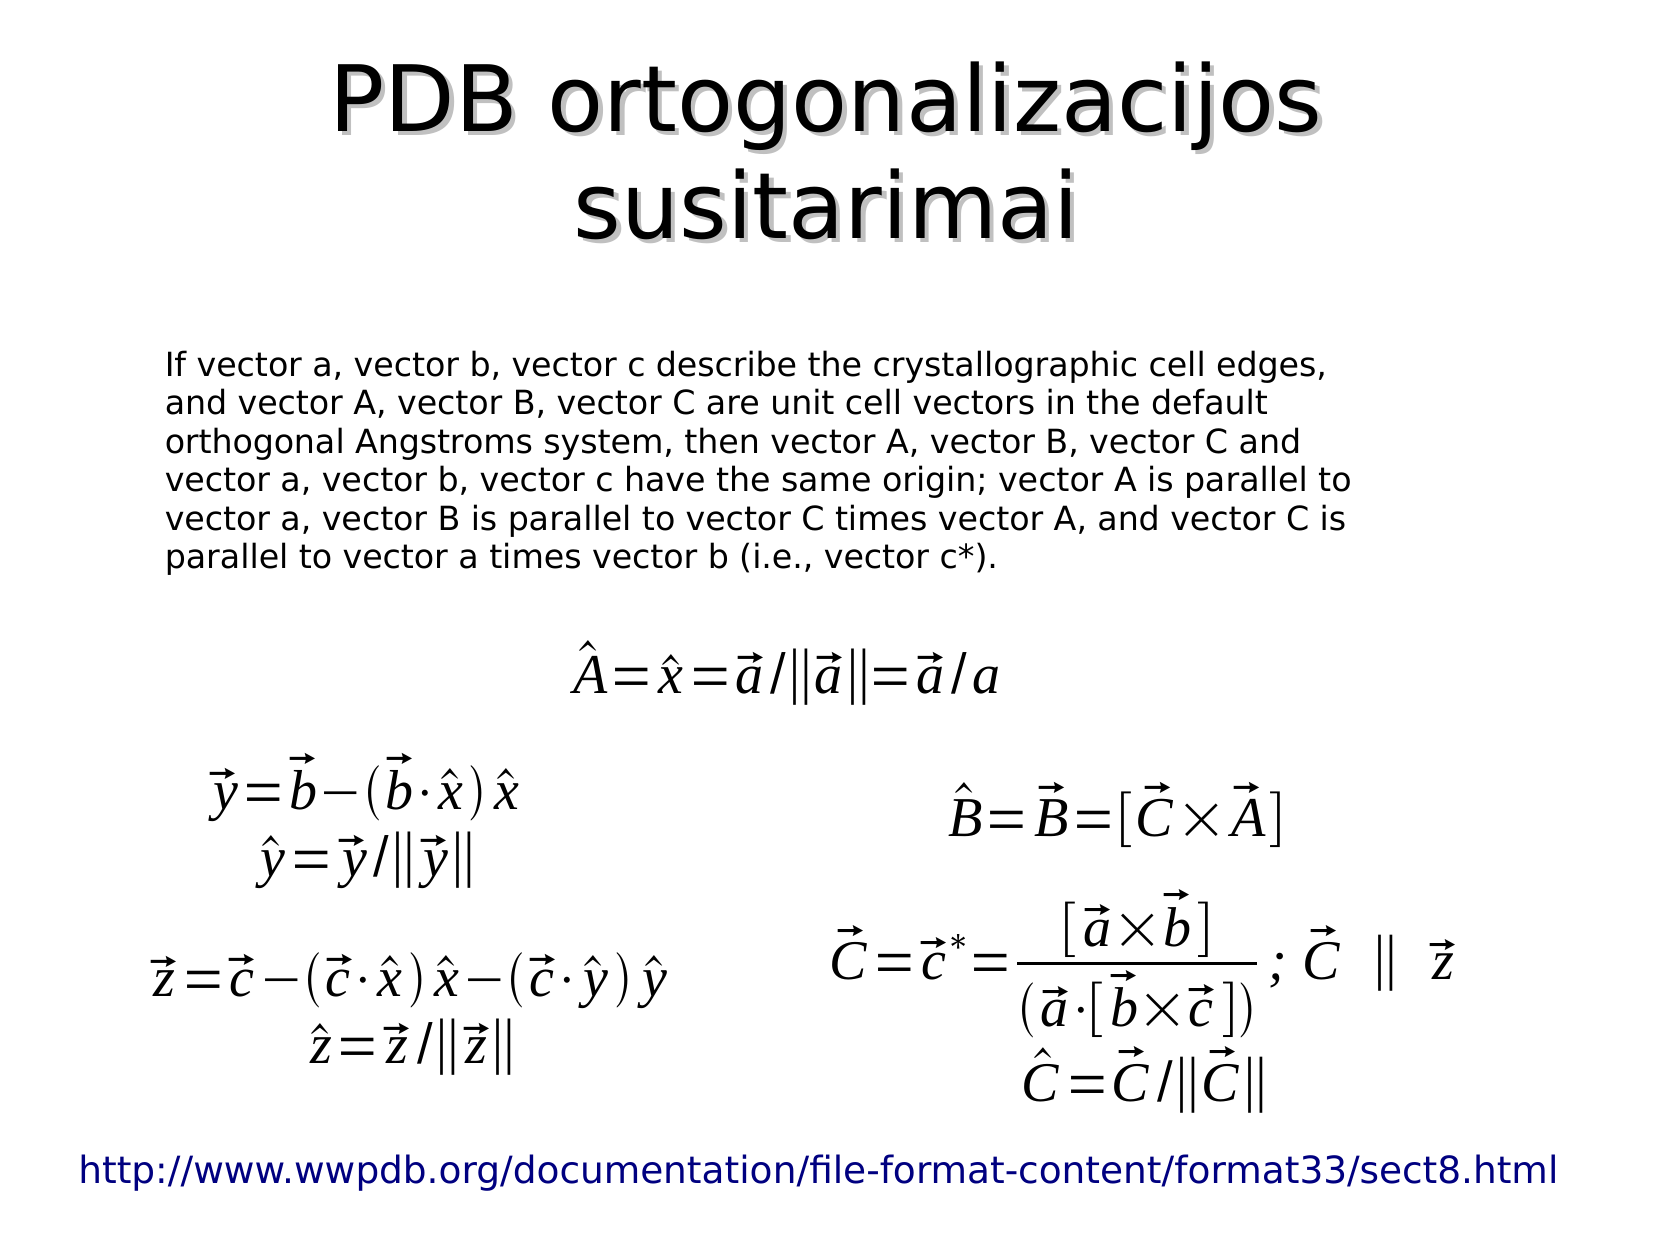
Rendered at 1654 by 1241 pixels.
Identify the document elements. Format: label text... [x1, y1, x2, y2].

text_box http://www.wwpdb.org/documentation/file-format-content/format33/sect8.html [63, 1141, 1576, 1201]
chart [822, 886, 1463, 1116]
text_box If vector a, vector b, vector c describe the crystallographic cell edges, and vector A, vector B, vector C are unit cell vectors in the default orthogonal Angstroms system, then vector A, vector B, vector C and vector a, vector b, vector c have the same origin; vector A is parallel to vector a, vector B is parallel to vector C times vector A, and vector C is parallel to vector a times vector b (i.e., vector c*). [150, 338, 1395, 584]
chart [562, 637, 1007, 709]
chart [199, 750, 526, 891]
chart [937, 778, 1292, 850]
title PDB ortogonalizacijos susitarimai [82, 45, 1571, 261]
chart [142, 946, 674, 1079]
